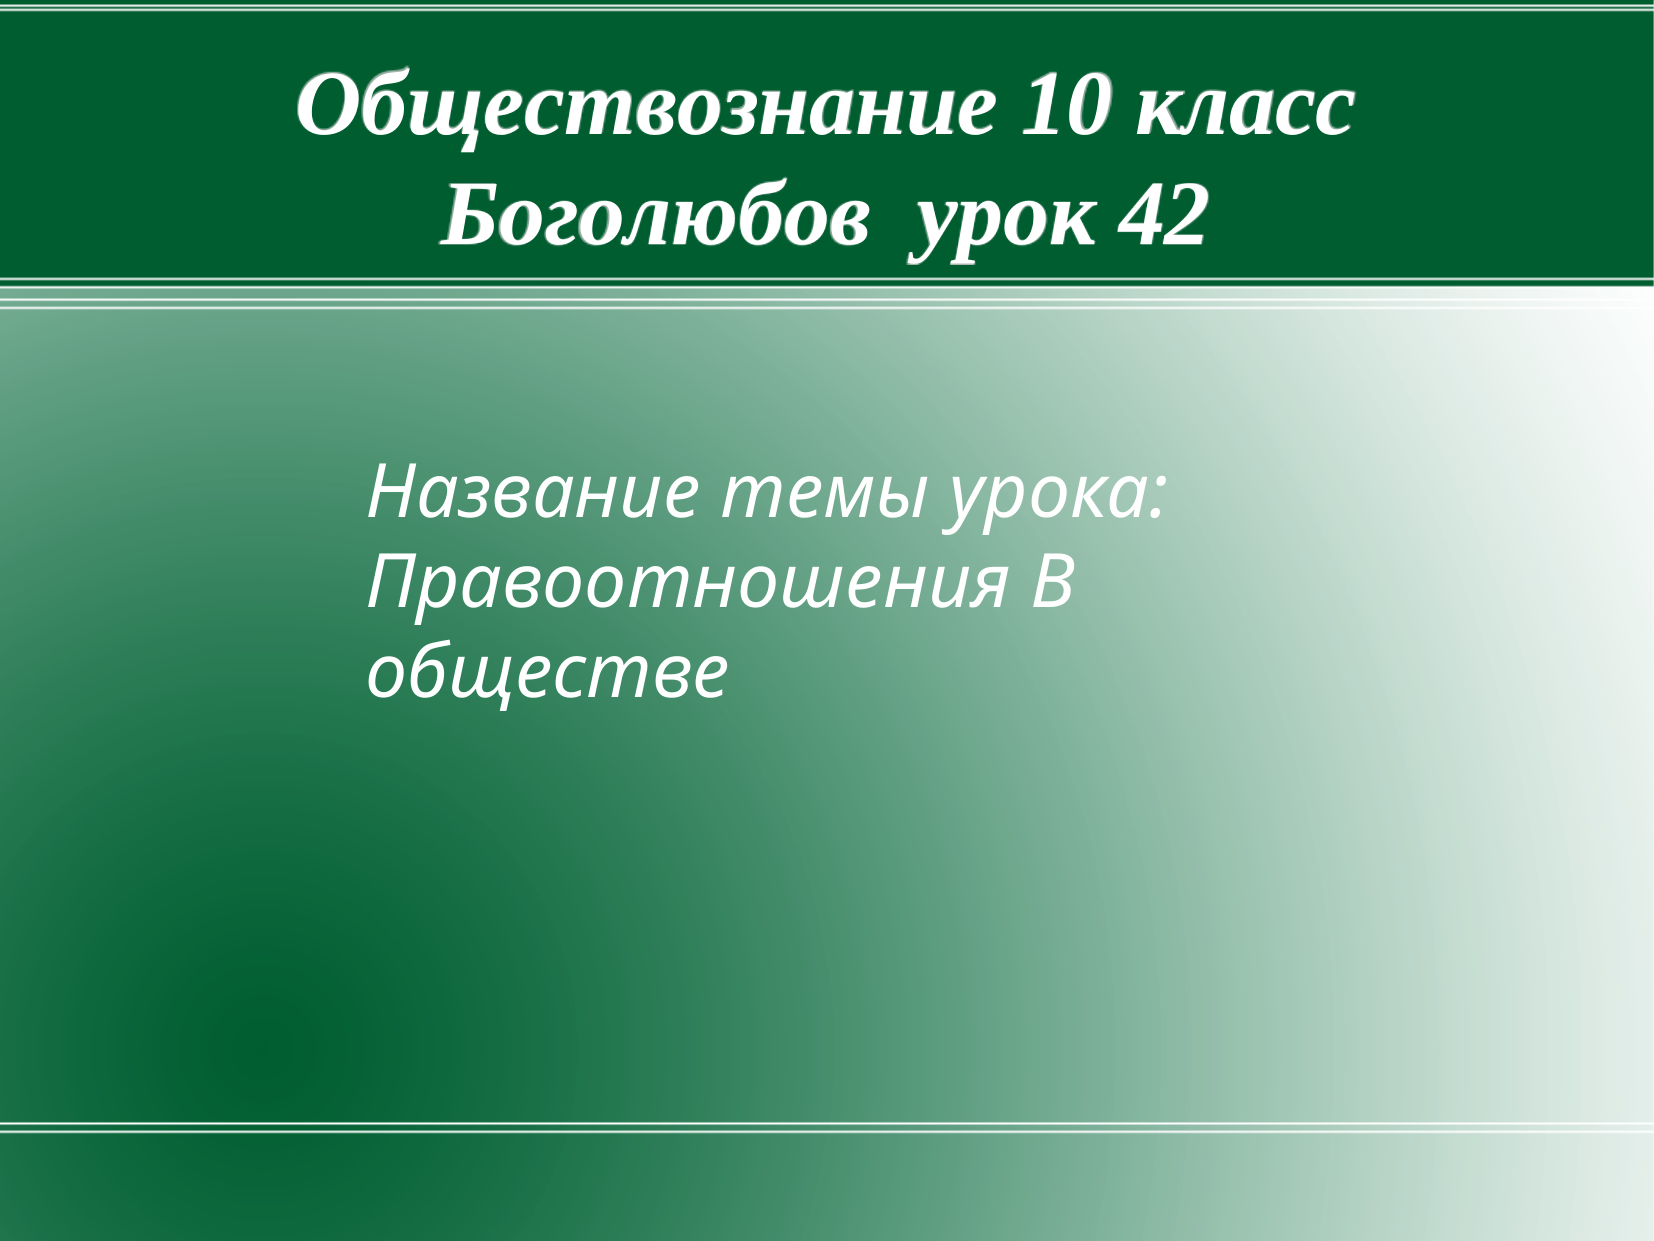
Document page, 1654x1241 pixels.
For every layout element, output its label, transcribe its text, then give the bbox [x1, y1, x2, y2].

list Название темы урока: Правоотношения В обществе [365, 442, 1382, 818]
title Обществознание 10 класс Боголюбов урок 42 [82, 41, 1571, 265]
